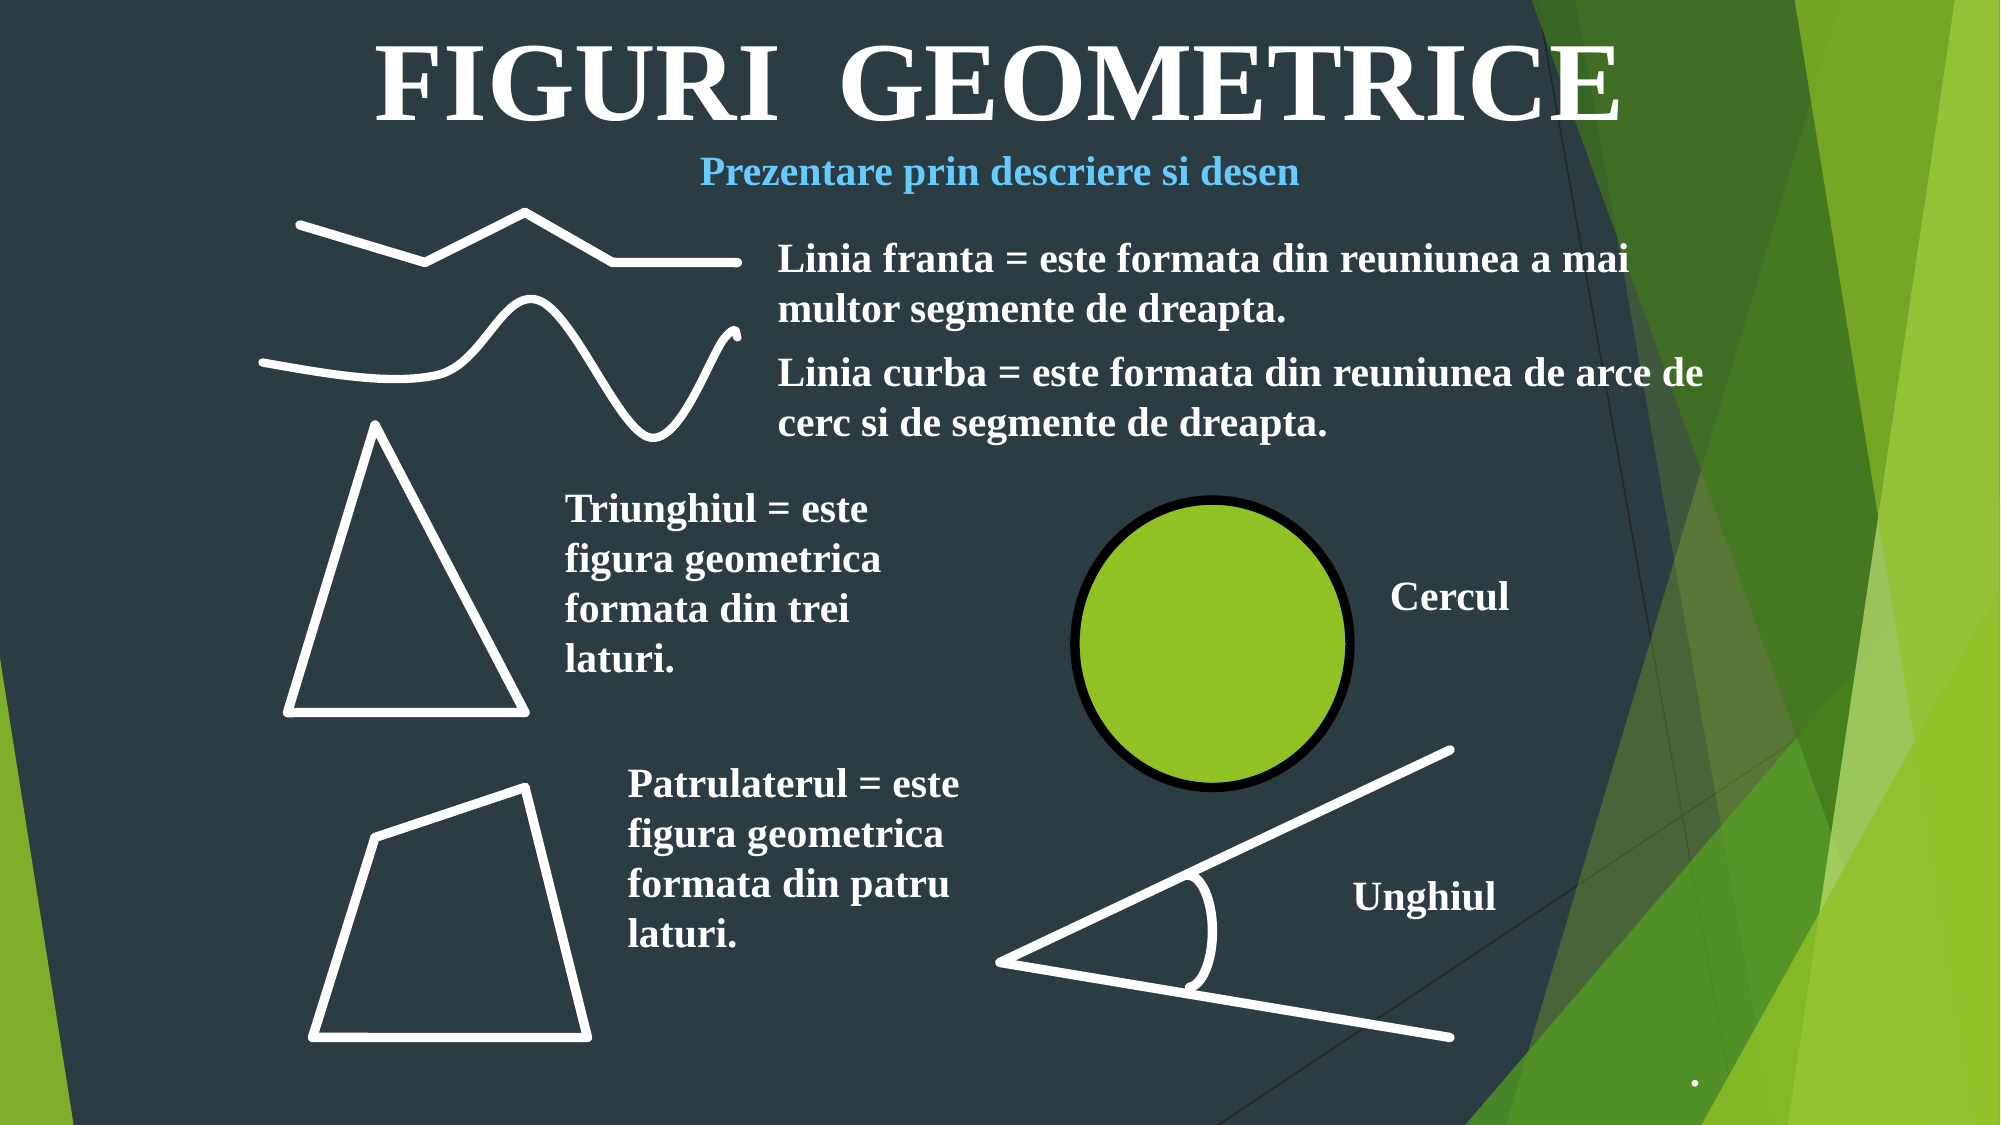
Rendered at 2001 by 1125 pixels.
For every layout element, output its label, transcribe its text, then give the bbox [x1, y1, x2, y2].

text_box Cercul [1374, 561, 1750, 627]
text_box Unghiul [1337, 861, 1663, 927]
text_box [1074, 500, 1351, 788]
text_box Patrulaterul = este figura geometrica formata din patru laturi. [612, 748, 1001, 964]
text_box FIGURI GEOMETRICE [249, 0, 1750, 136]
text_box Linia franta = este formata din reuniunea a mai multor segmente de dreapta. [762, 223, 1751, 339]
text_box Prezentare prin descriere si desen [249, 136, 1750, 202]
text_box . [1674, 1037, 1750, 1103]
text_box Linia curba = este formata din reuniunea de arce de cerc si de segmente de dreapta. [762, 337, 1726, 453]
text_box Triunghiul = este figura geometrica formata din trei laturi. [549, 473, 963, 689]
